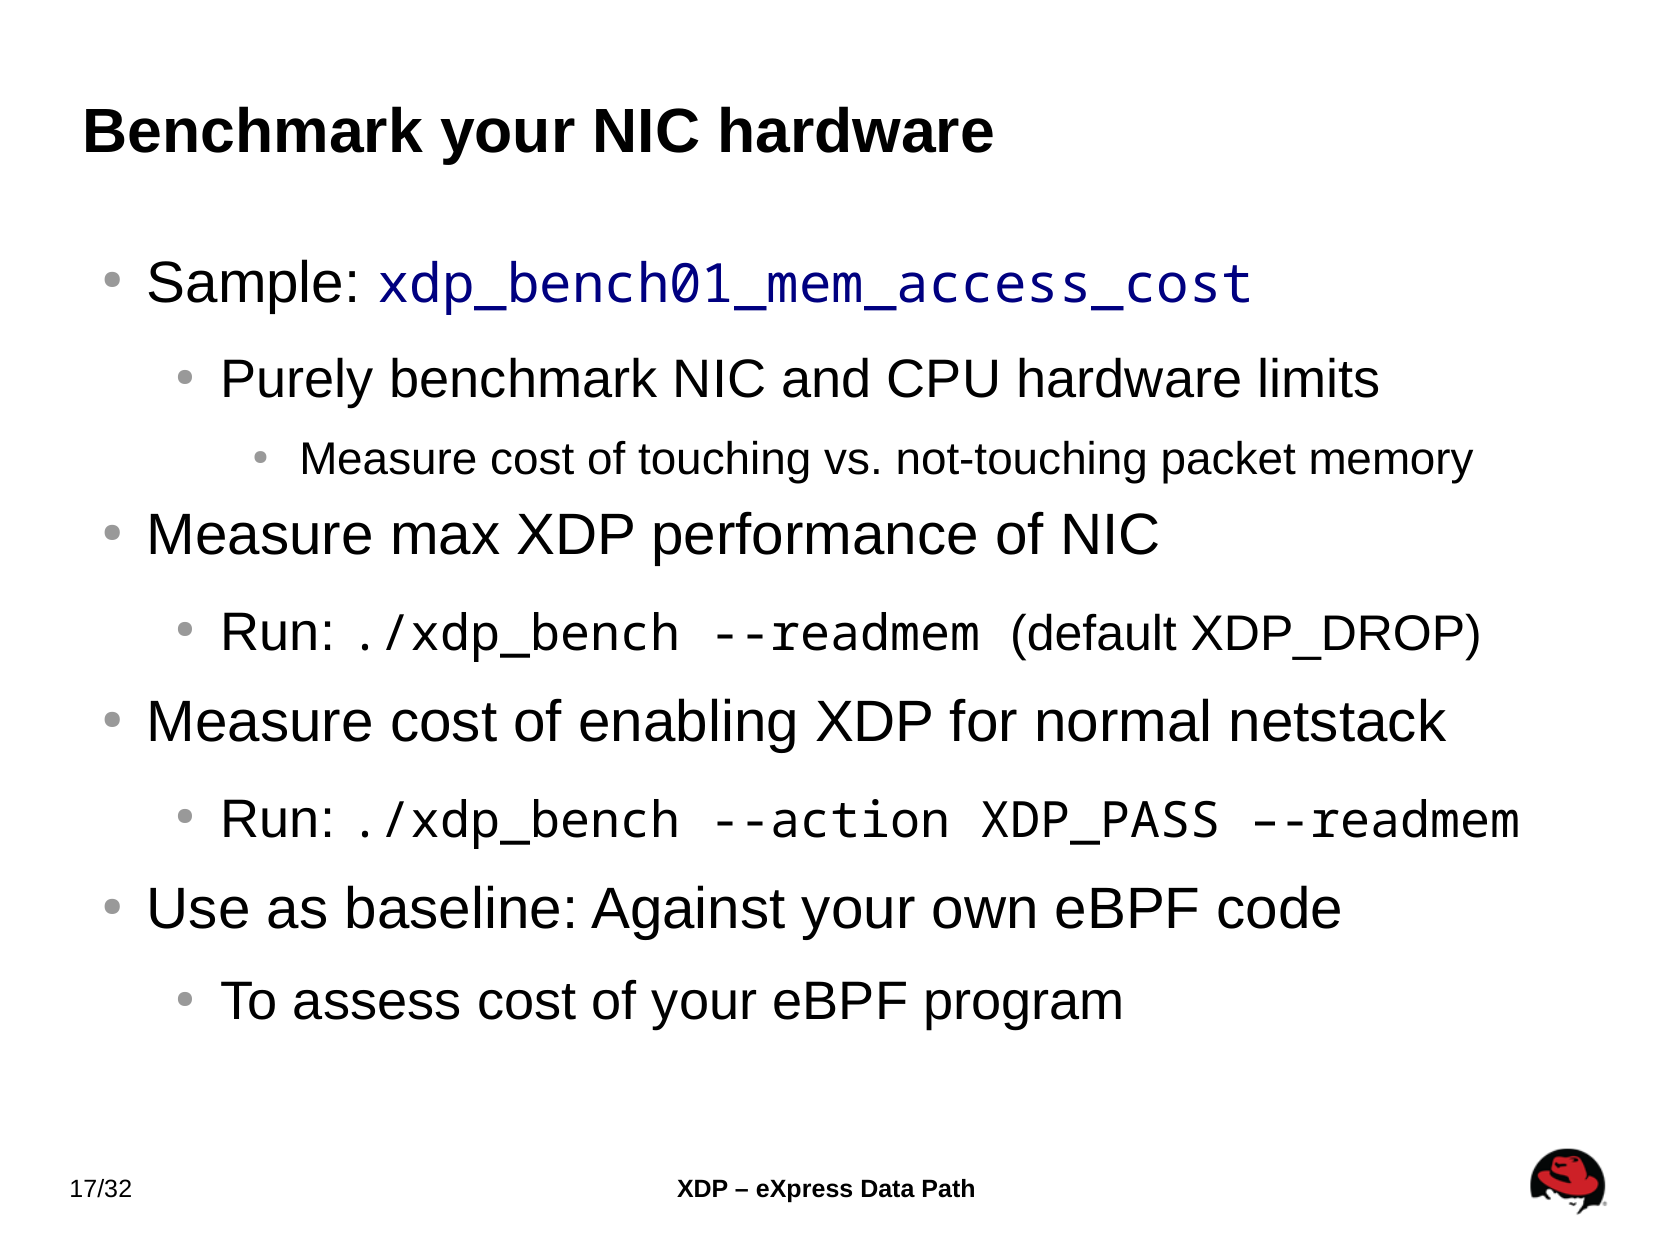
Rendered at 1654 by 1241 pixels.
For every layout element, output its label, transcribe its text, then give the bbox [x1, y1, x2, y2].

title Benchmark your NIC hardware [82, 37, 1571, 226]
picture [1529, 1146, 1613, 1224]
list Sample: xdp_bench01_mem_access_cost Purely benchmark NIC and CPU hardware limits Measure cost of touching vs. not-touching packet memory Measure max XDP performance of NIC Run: ./xdp_bench --readmem (default XDP_DROP) Measure cost of enabling XDP for normal netstack Run: ./xdp_bench --action XDP_PASS –-readmem Use as baseline: Against your own eBPF code To assess cost of your eBPF program [86, 244, 1576, 1039]
